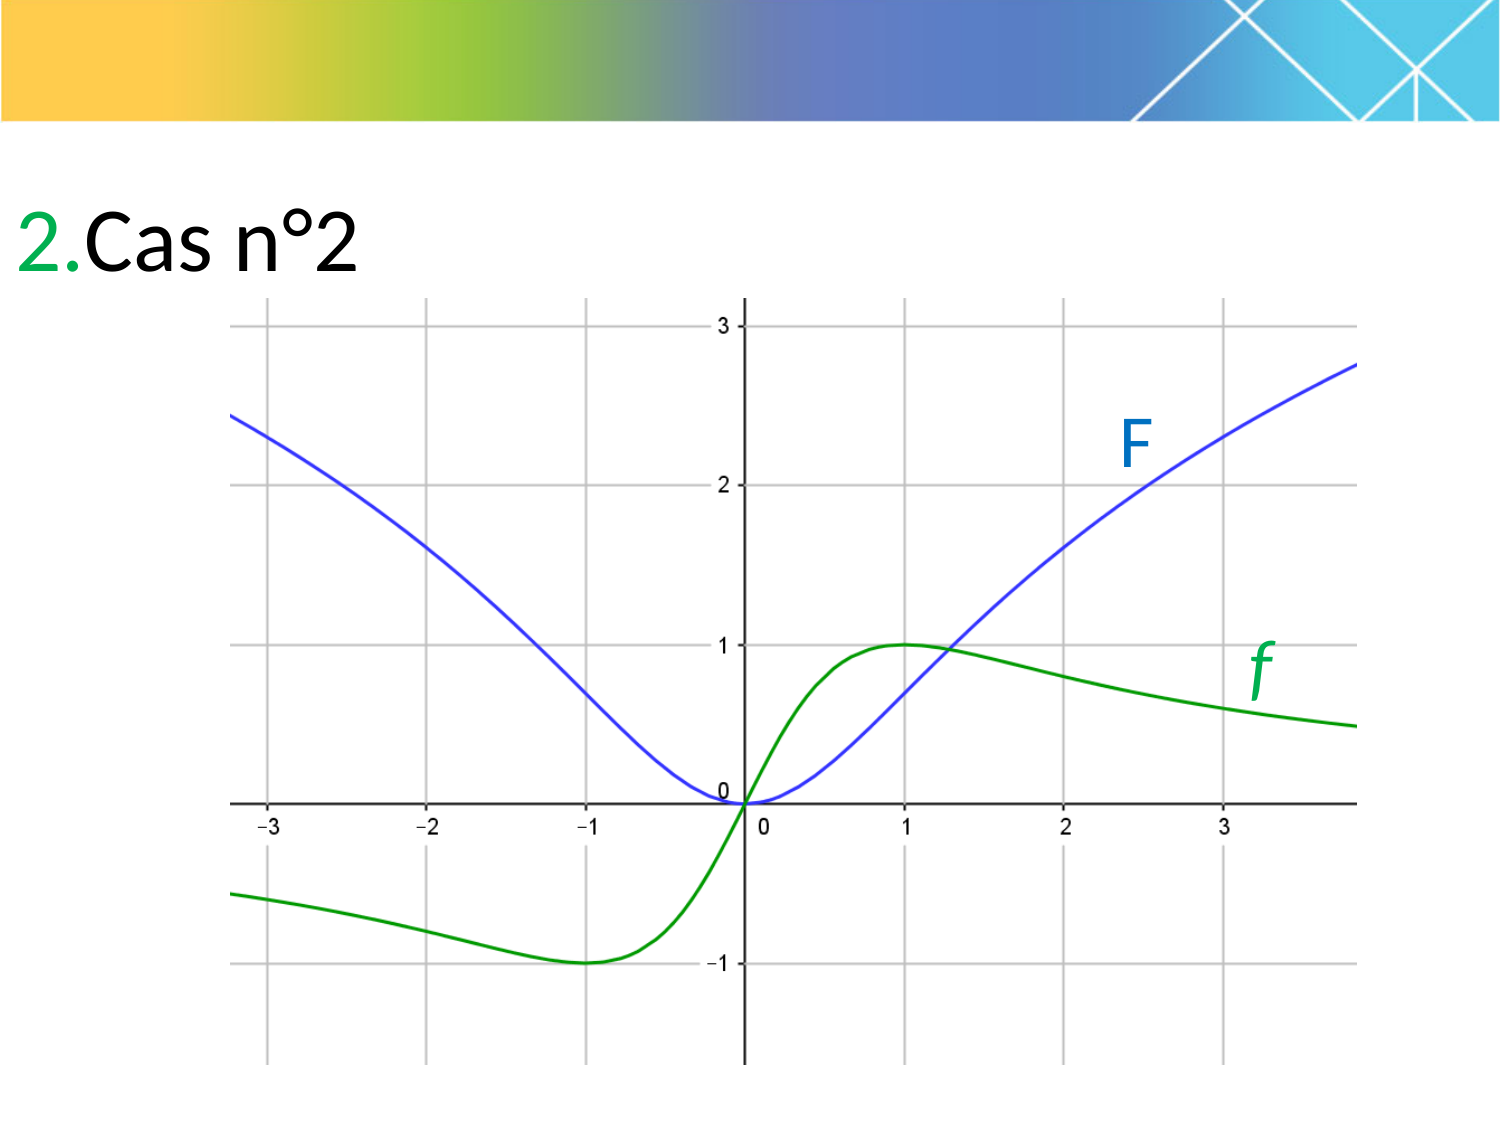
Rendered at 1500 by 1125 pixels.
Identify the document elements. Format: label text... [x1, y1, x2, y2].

picture [230, 298, 1357, 1065]
text_box F [1104, 385, 1169, 491]
text_box f [1234, 609, 1287, 716]
title Cas n°2 [0, 163, 1500, 305]
